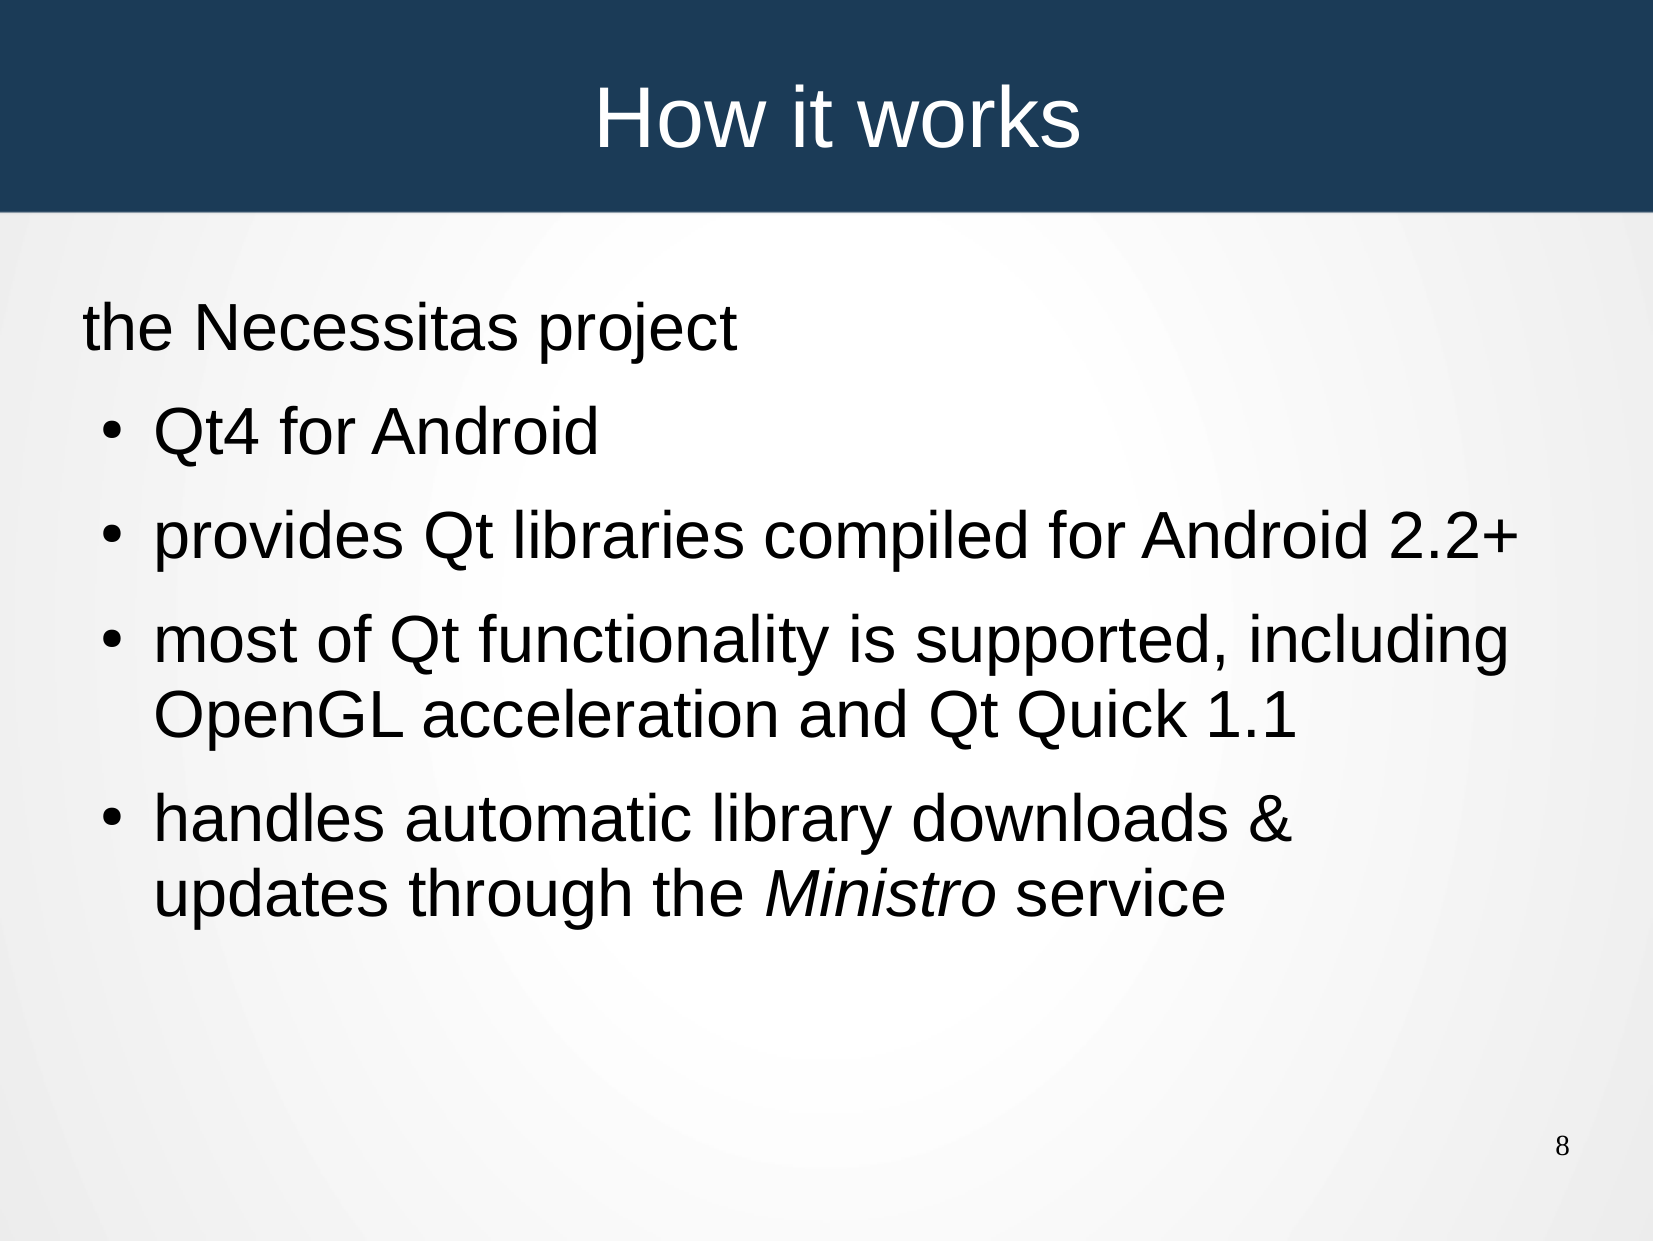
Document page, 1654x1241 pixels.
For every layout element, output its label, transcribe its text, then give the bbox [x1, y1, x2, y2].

list the Necessitas project Qt4 for Android provides Qt libraries compiled for Android 2.2+ most of Qt functionality is supported, including OpenGL acceleration and Qt Quick 1.1 handles automatic library downloads & updates through the Ministro service [82, 290, 1538, 1010]
picture [0, 0, 1653, 1241]
title How it works [82, 47, 1571, 189]
